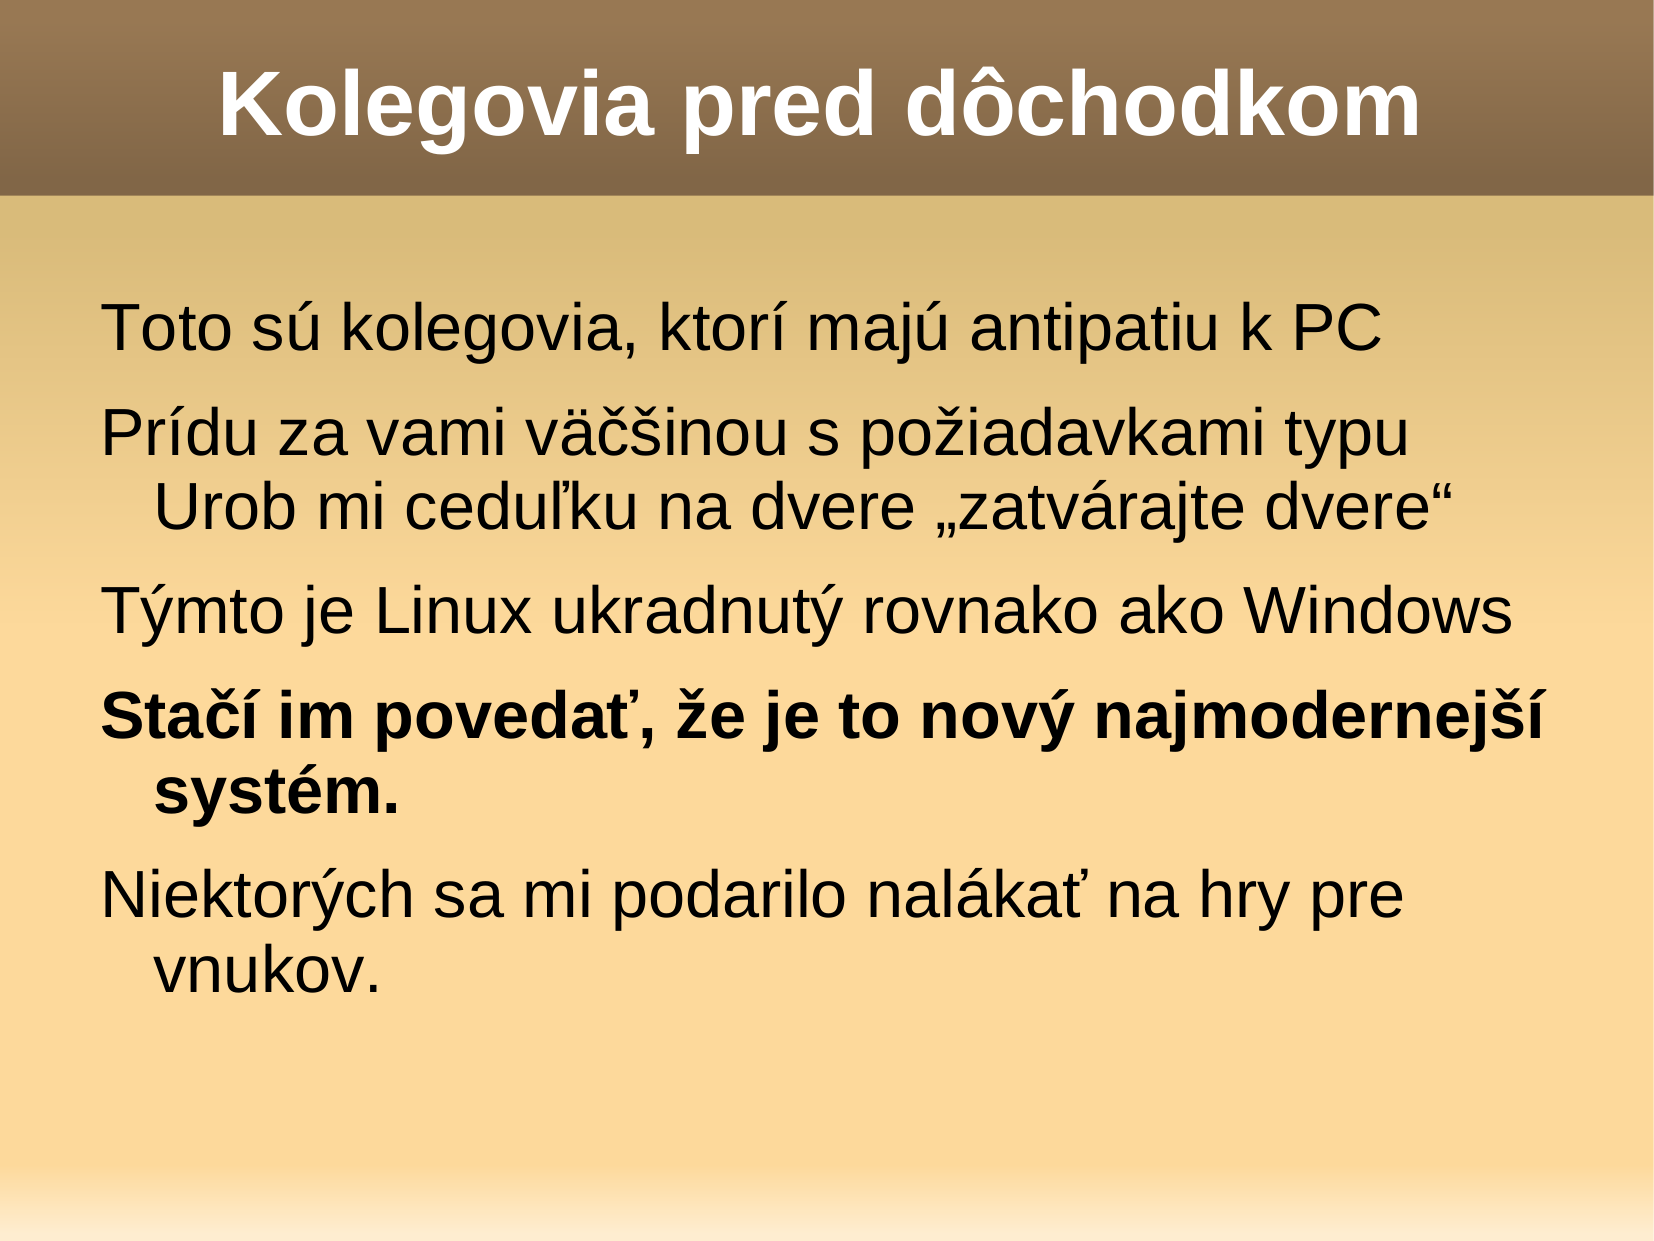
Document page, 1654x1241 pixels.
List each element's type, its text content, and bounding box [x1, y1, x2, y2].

list Toto sú kolegovia, ktorí majú antipatiu k PC Prídu za vami väčšinou s požiadavkami typu Urob mi ceduľku na dvere „zatvárajte dvere“ Týmto je Linux ukradnutý rovnako ako Windows Stačí im povedať, že je to nový najmodernejší systém. Niektorých sa mi podarilo nalákať na hry pre vnukov. [82, 290, 1571, 1094]
picture [0, 0, 1654, 1241]
title Kolegovia pred dôchodkom [76, 7, 1565, 200]
